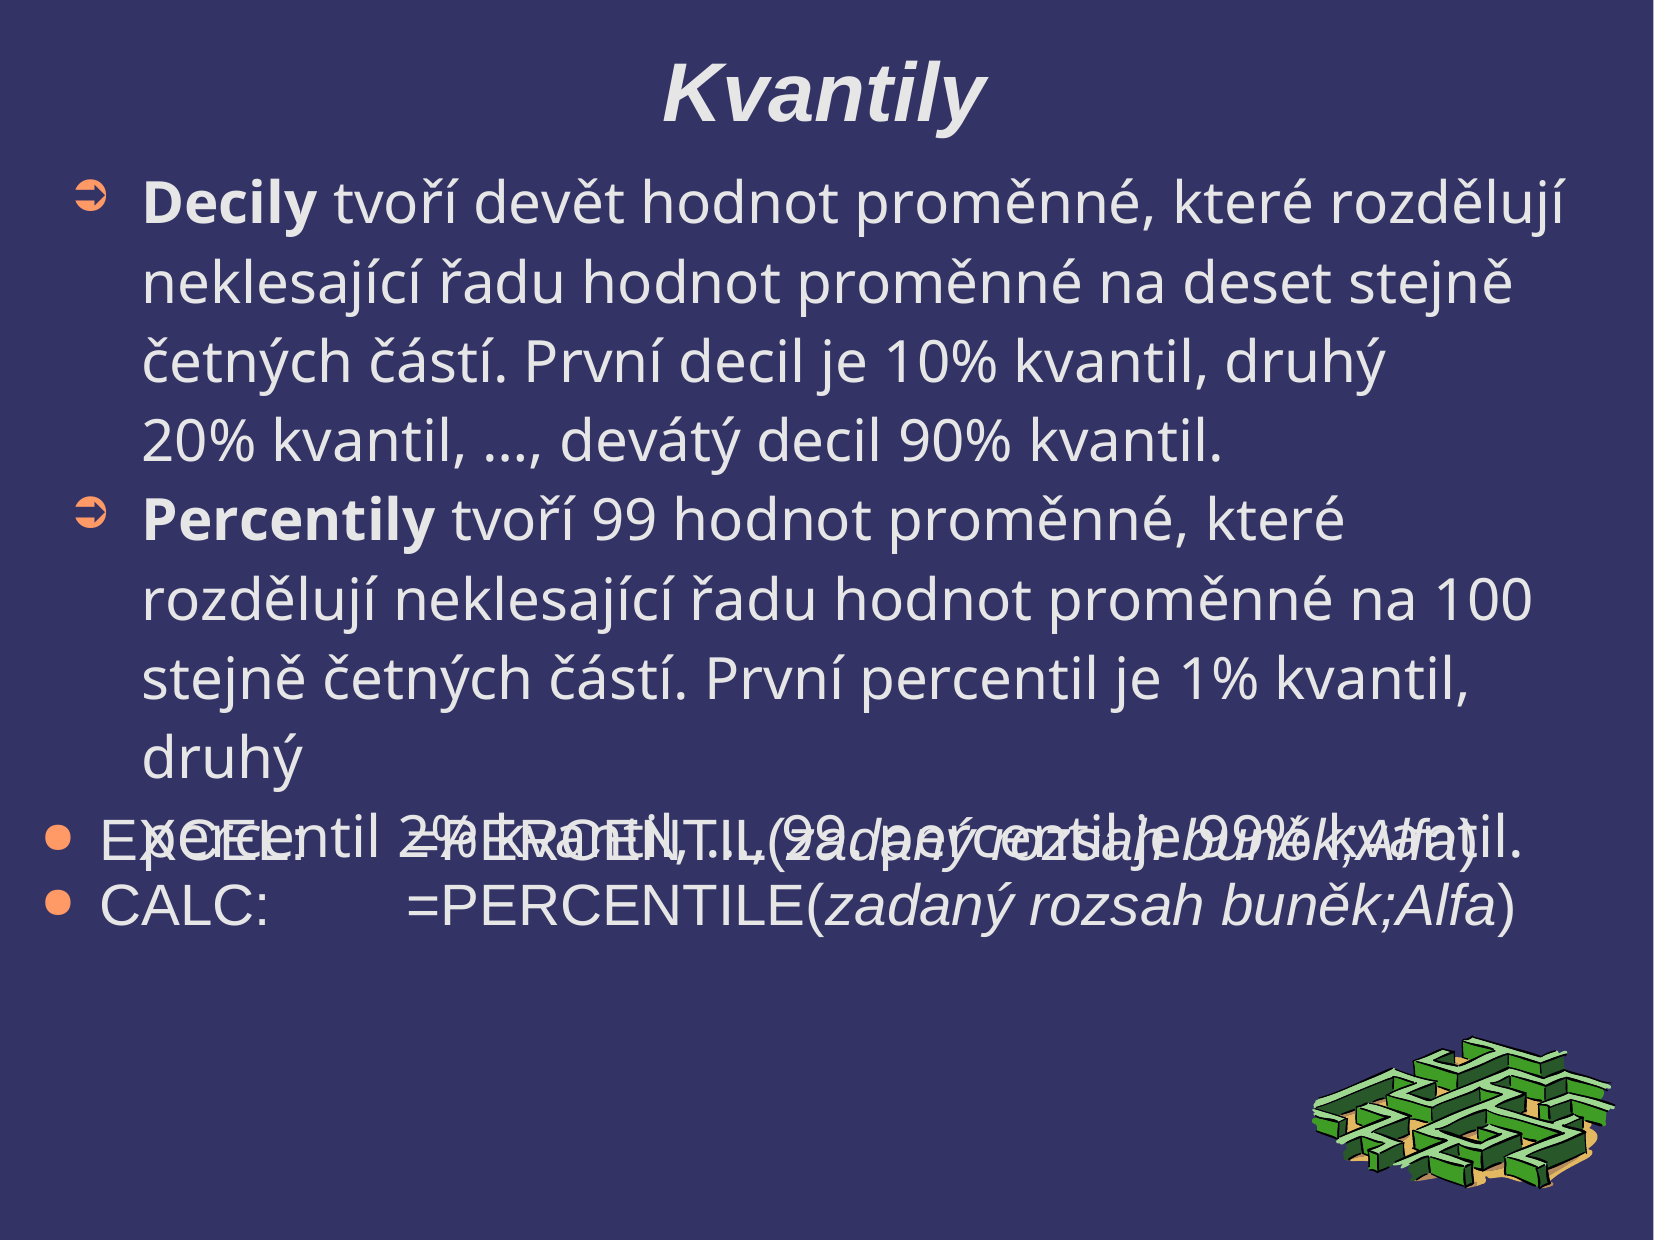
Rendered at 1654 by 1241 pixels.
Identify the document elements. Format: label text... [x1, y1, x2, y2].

list Decily tvoří devět hodnot proměnné, které rozdělují neklesající řadu hodnot proměnné na deset stejně četných částí. První decil je 10% kvantil, druhý 20% kvantil, …, devátý decil 90% kvantil. Percentily tvoří 99 hodnot proměnné, které rozdělují neklesající řadu hodnot proměnné na 100 stejně četných částí. První percentil je 1% kvantil, druhý percentil 2% kvantil, …, 99. percentil je 99% kvantil. [59, 161, 1595, 768]
title Kvantily [118, 0, 1531, 161]
list EXCEL: =PERCENTIL(zadaný rozsah buněk;Alfa) CALC: =PERCENTILE(zadaný rozsah buněk;Alfa) [40, 807, 1635, 938]
